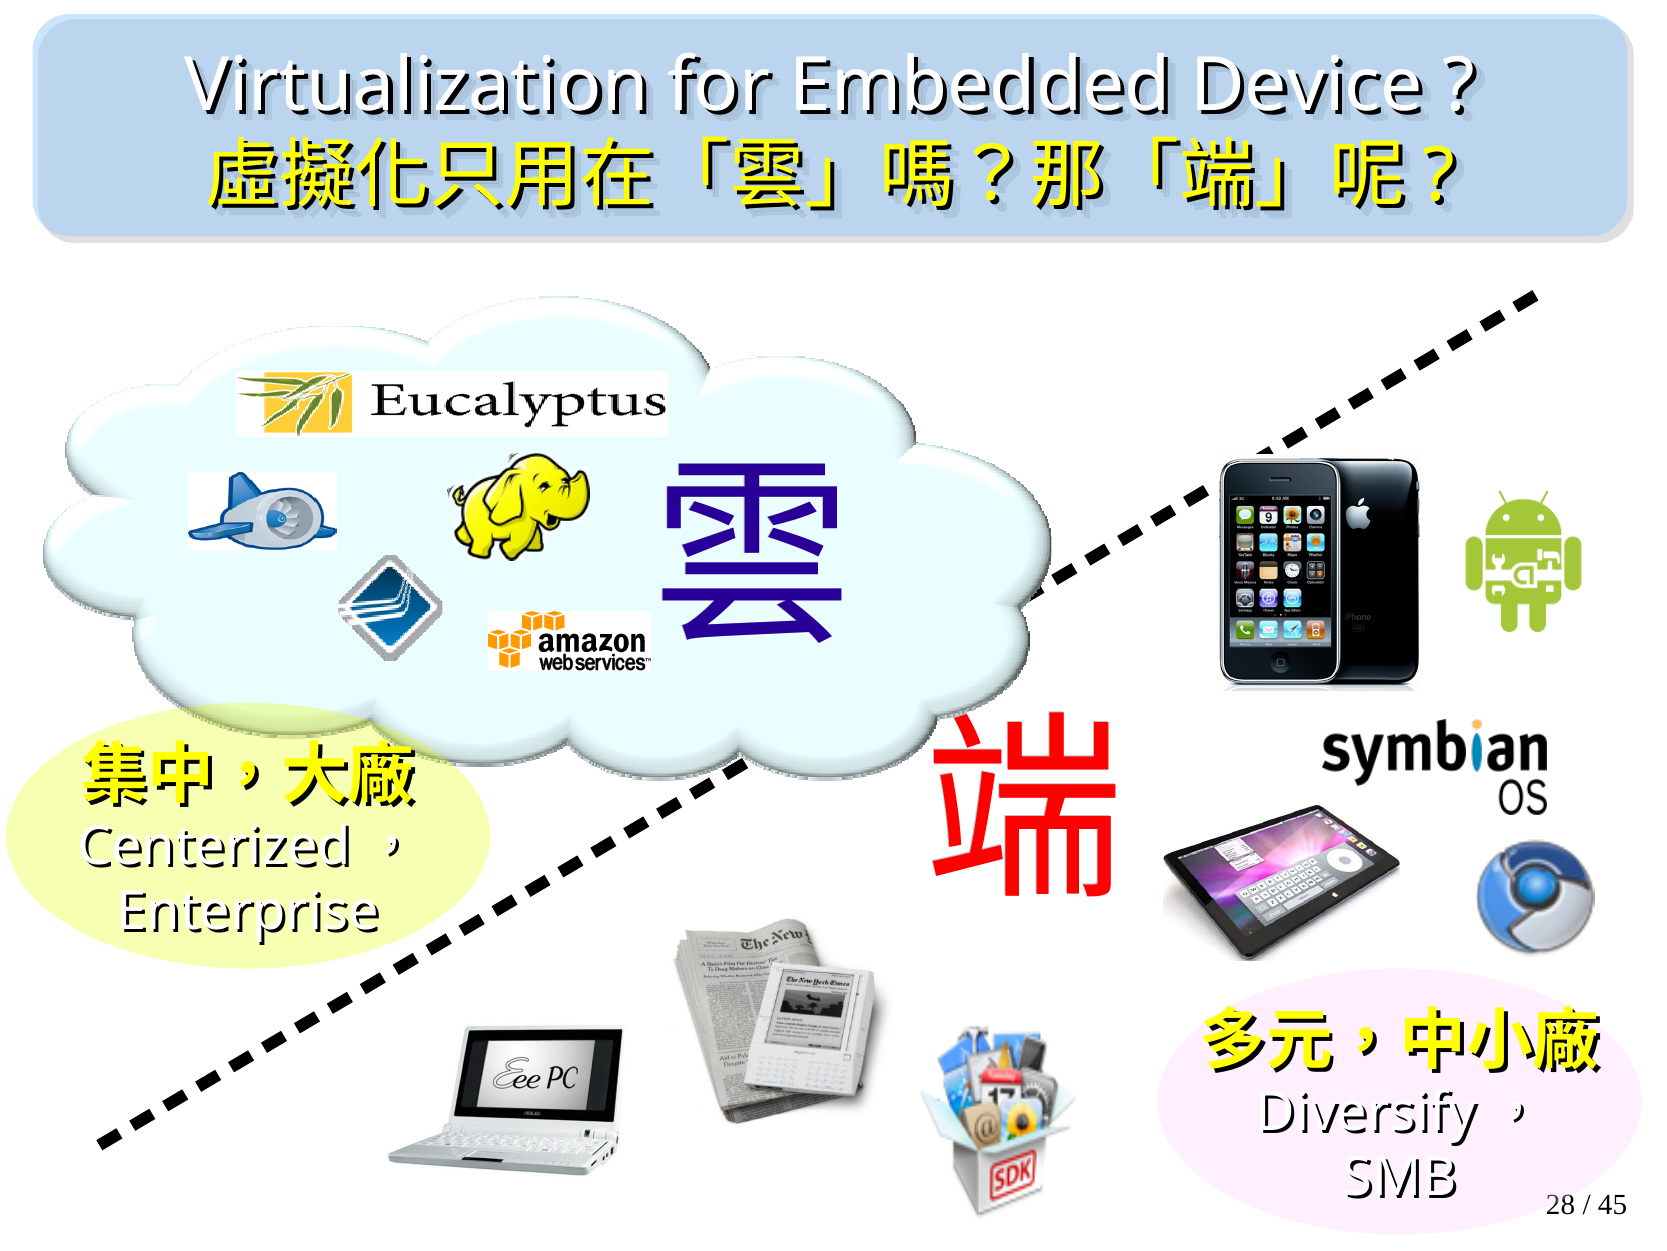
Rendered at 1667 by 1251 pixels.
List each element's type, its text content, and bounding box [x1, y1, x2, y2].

text_box 多元，中小廠 Diversify， SMB [1157, 968, 1642, 1235]
picture [656, 915, 1093, 1223]
picture [1476, 838, 1595, 957]
text_box 端 [909, 673, 1146, 929]
text_box 集中，大廠 Centerized， Enterprise [5, 702, 491, 969]
picture [1163, 719, 1547, 961]
picture [383, 1003, 634, 1192]
picture [41, 295, 1052, 781]
picture [1216, 454, 1642, 691]
text_box 雲 [637, 419, 875, 675]
text_box Virtualization for Embedded Device ? 虛擬化只用在「雲」嗎？那「端」呢? [32, 14, 1628, 237]
